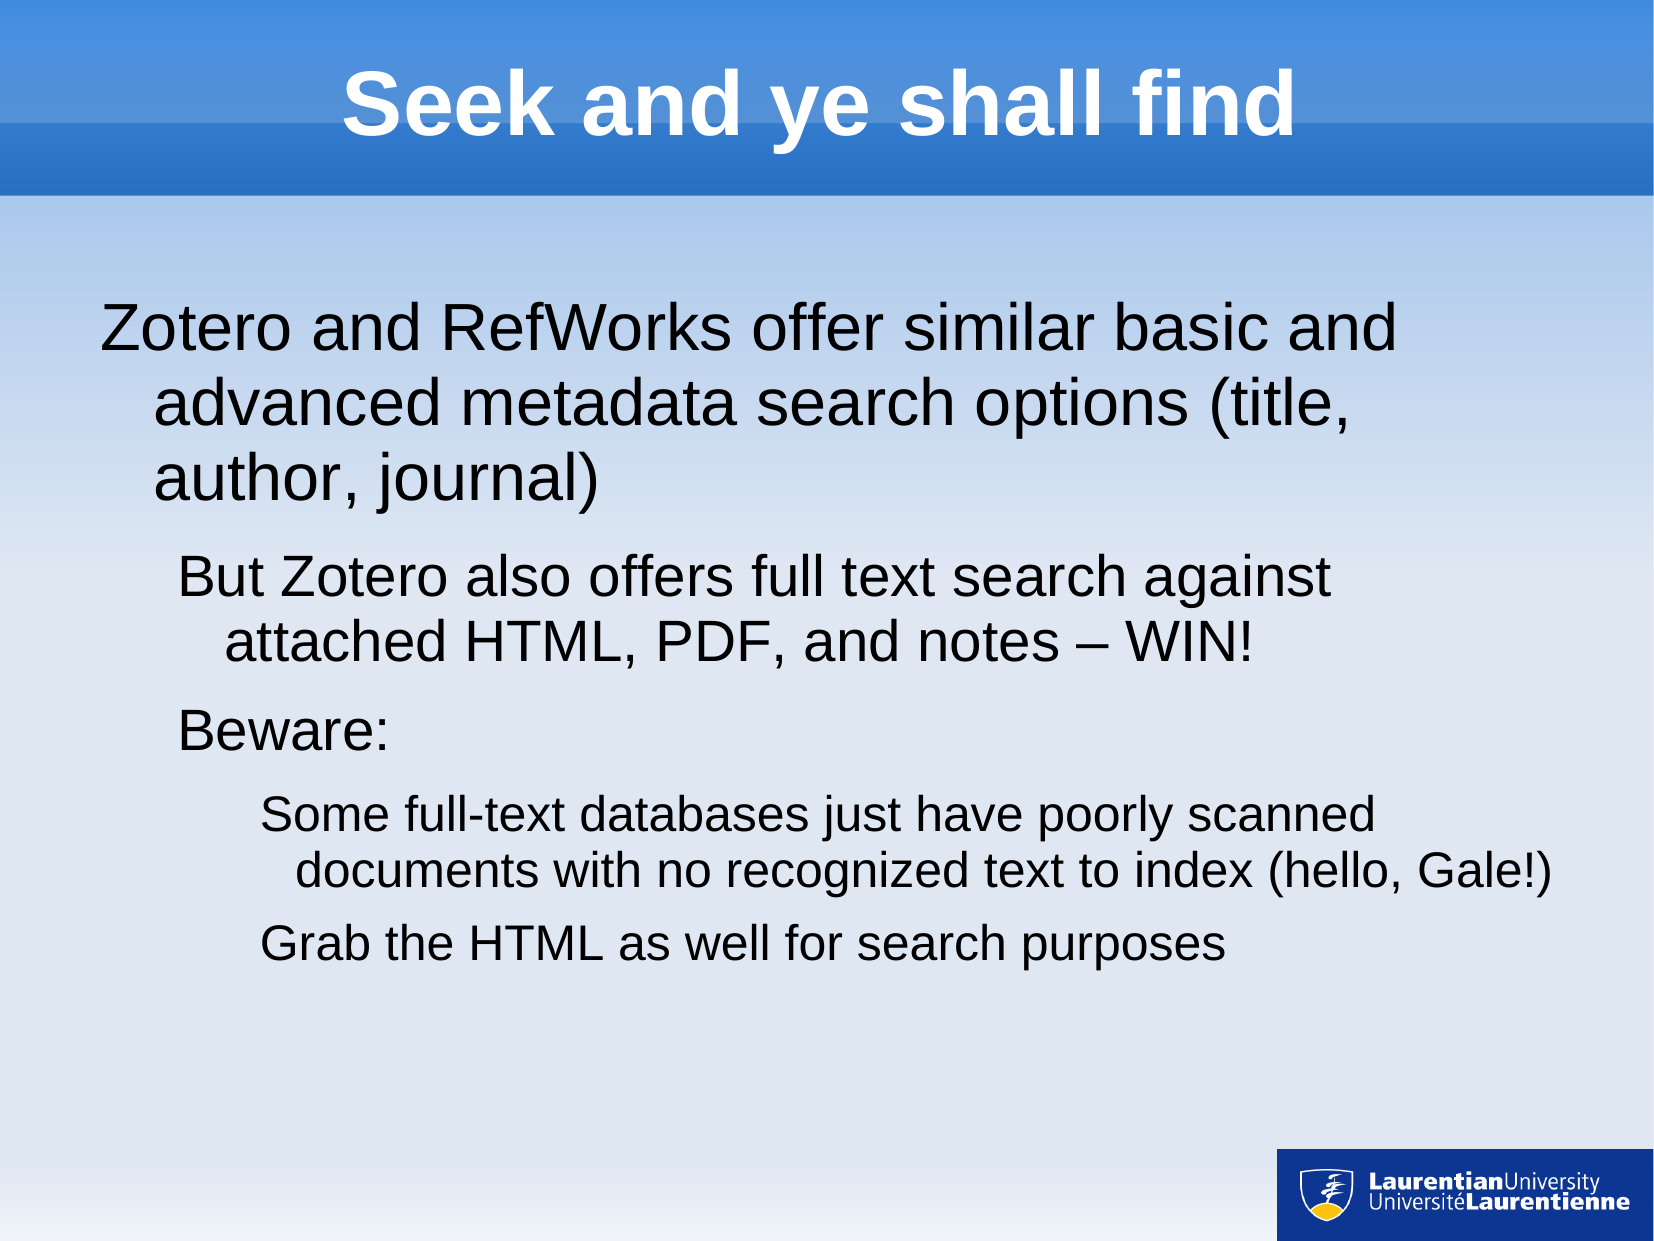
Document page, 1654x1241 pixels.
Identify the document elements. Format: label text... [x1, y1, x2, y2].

picture [0, 0, 1654, 1241]
title Seek and ye shall find [76, 7, 1565, 200]
list Zotero and RefWorks offer similar basic and advanced metadata search options (title, author, journal) But Zotero also offers full text search against attached HTML, PDF, and notes – WIN! Beware: Some full-text databases just have poorly scanned documents with no recognized text to index (hello, Gale!) Grab the HTML as well for search purposes [82, 290, 1571, 1094]
